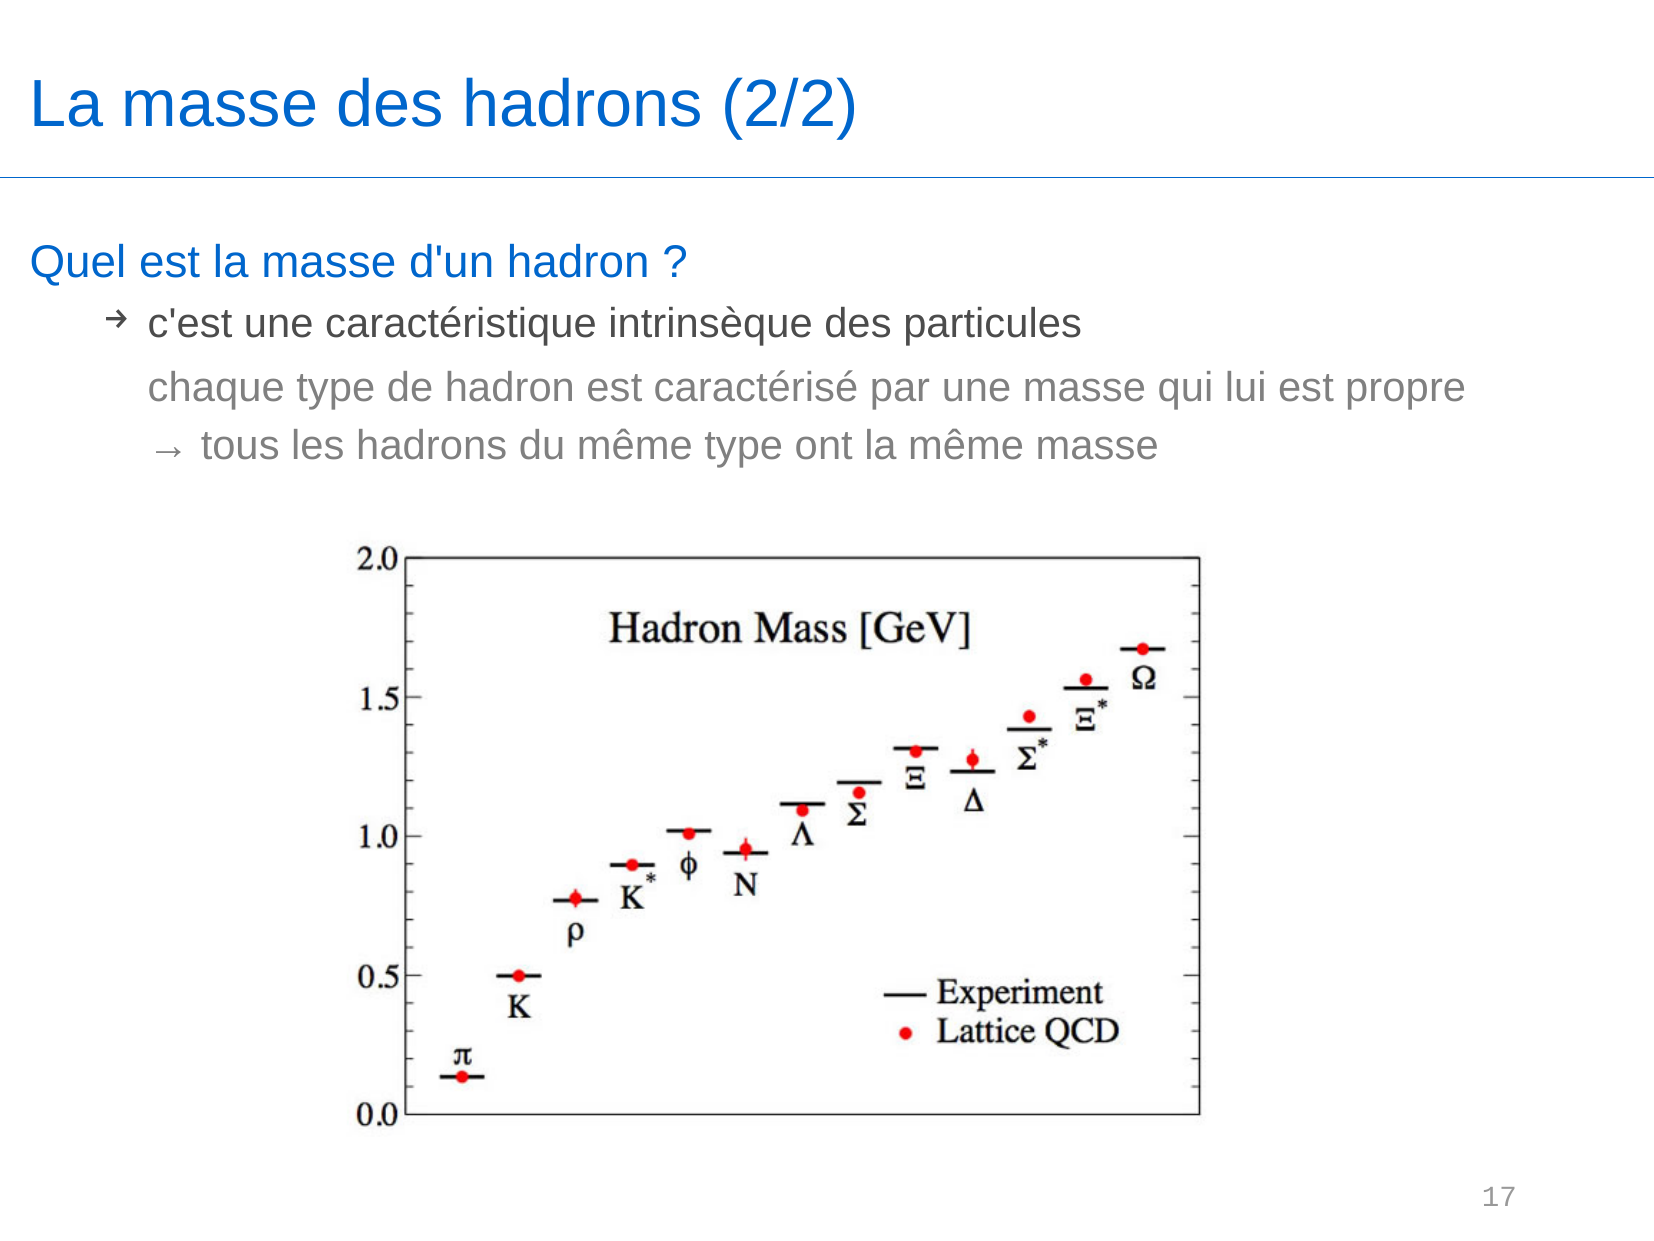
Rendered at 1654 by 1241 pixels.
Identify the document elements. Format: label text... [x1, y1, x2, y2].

title La masse des hadrons (2/2) [29, 29, 1625, 178]
list Quel est la masse d'un hadron ? c'est une caractéristique intrinsèque des particules chaque type de hadron est caractérisé par une masse qui lui est propre → tous les hadrons du même type ont la même masse [29, 236, 1625, 1055]
picture [313, 1055, 1272, 1157]
